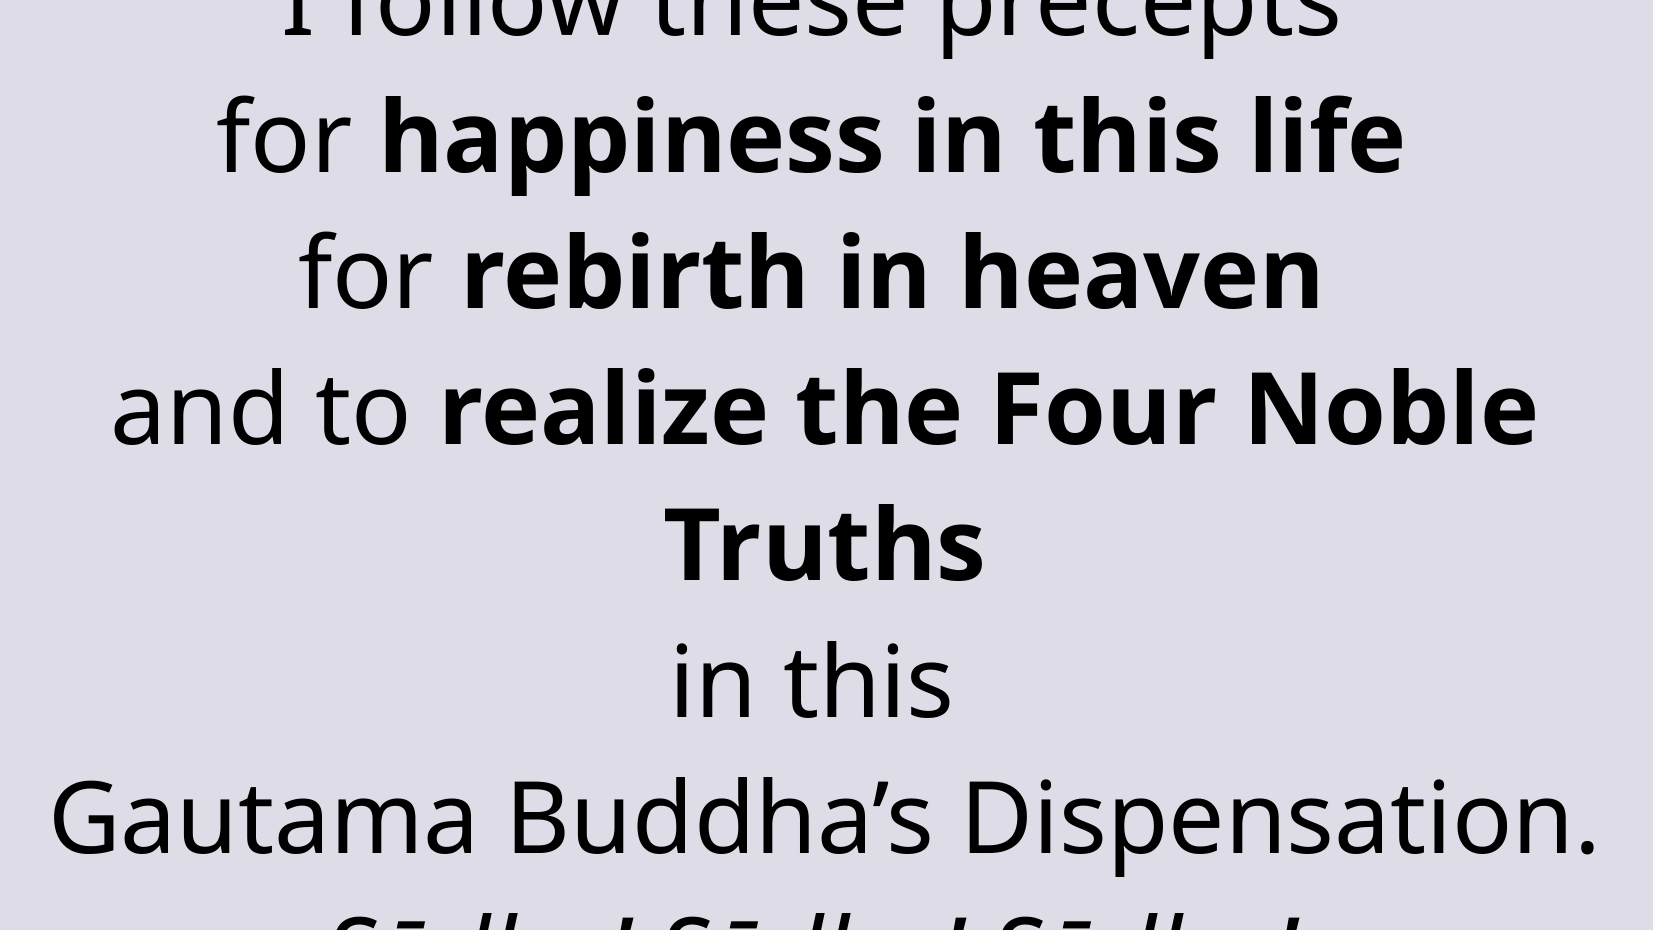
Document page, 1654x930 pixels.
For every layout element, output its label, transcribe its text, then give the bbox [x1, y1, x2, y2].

subtitle I follow these precepts for happiness in this life for rebirth in heaven and to realize the Four Noble Truths in this Gautama Buddha’s Dispensation. Sādhu! Sādhu! Sādhu! [0, 9, 1653, 930]
